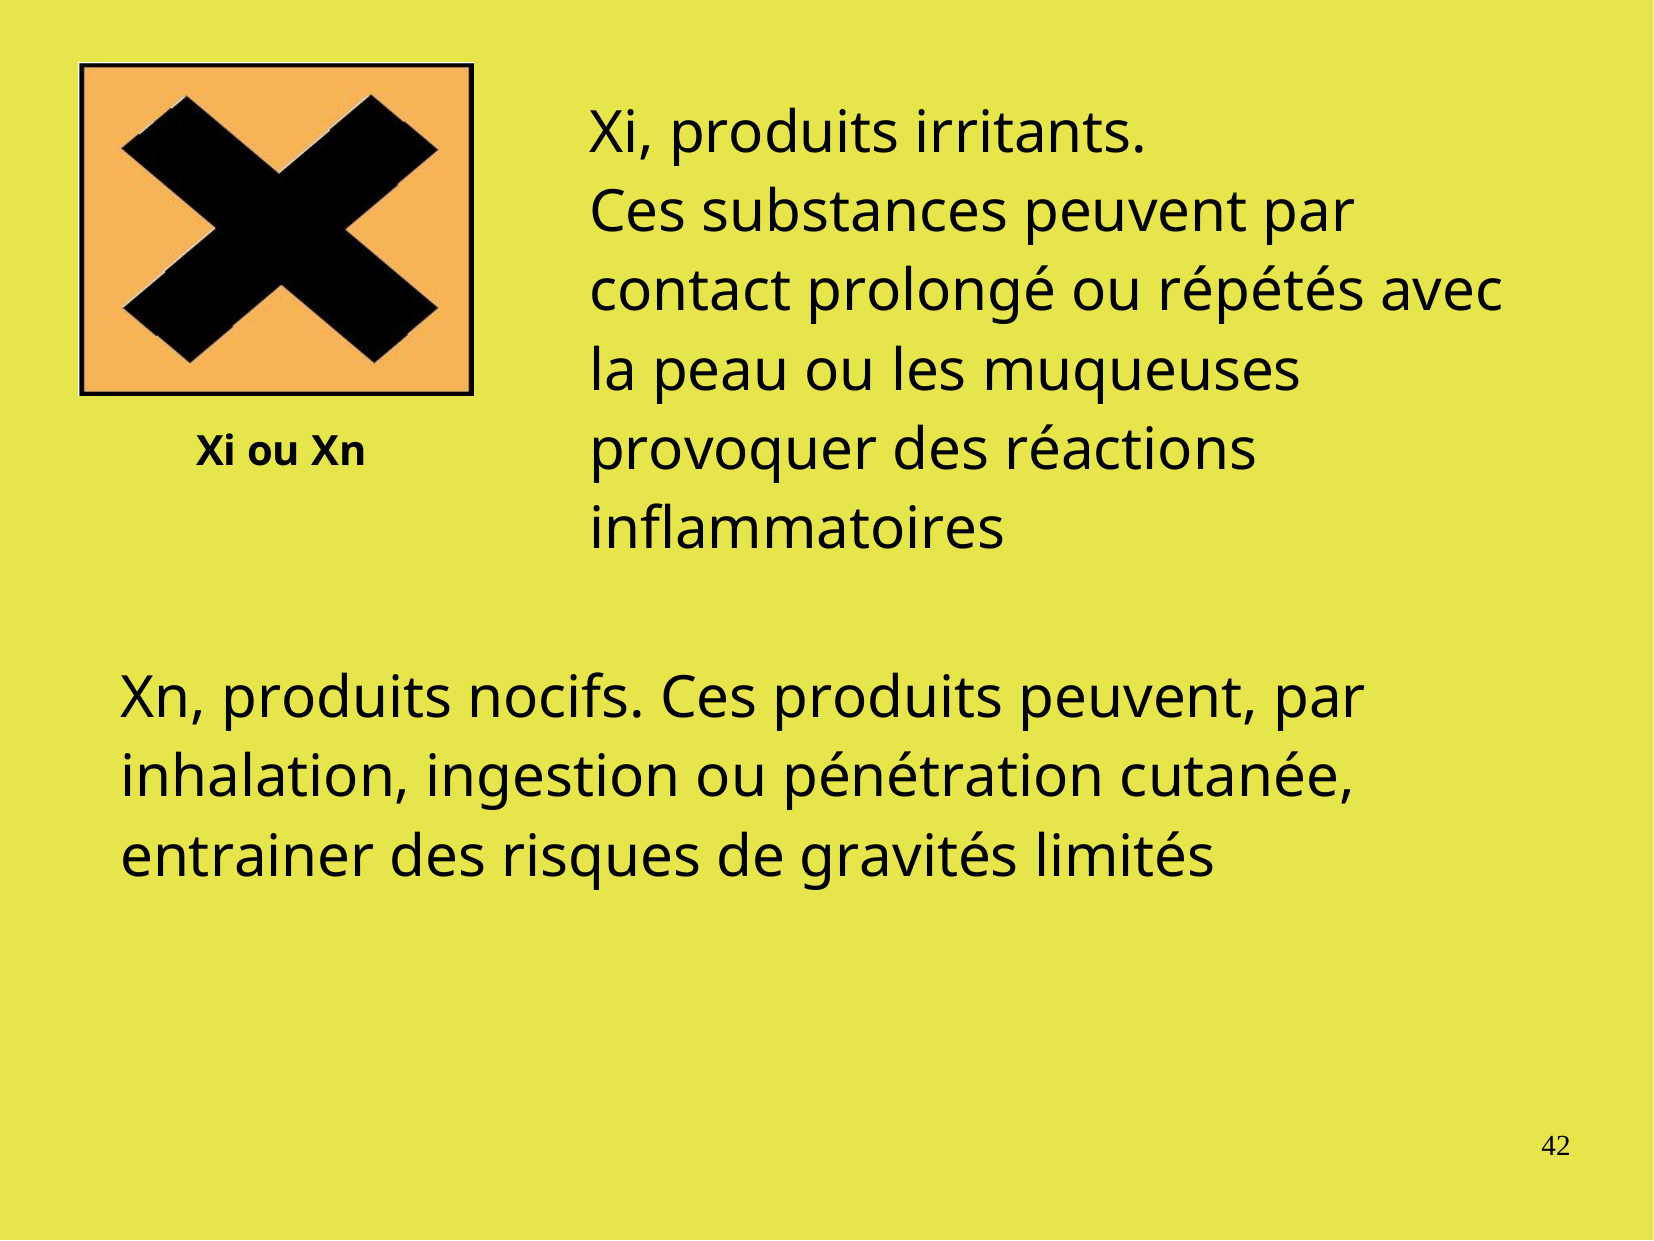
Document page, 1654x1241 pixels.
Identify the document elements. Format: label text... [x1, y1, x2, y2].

text_box Xn, produits nocifs. Ces produits peuvent, par inhalation, ingestion ou pénétration cutanée, entrainer des risques de gravités limités [105, 648, 1558, 908]
text_box Xi ou Xn [181, 412, 402, 501]
picture [78, 62, 474, 396]
text_box Xi, produits irritants. Ces substances peuvent par contact prolongé ou répétés avec la peau ou les muqueuses provoquer des réactions inflammatoires [574, 82, 1572, 506]
